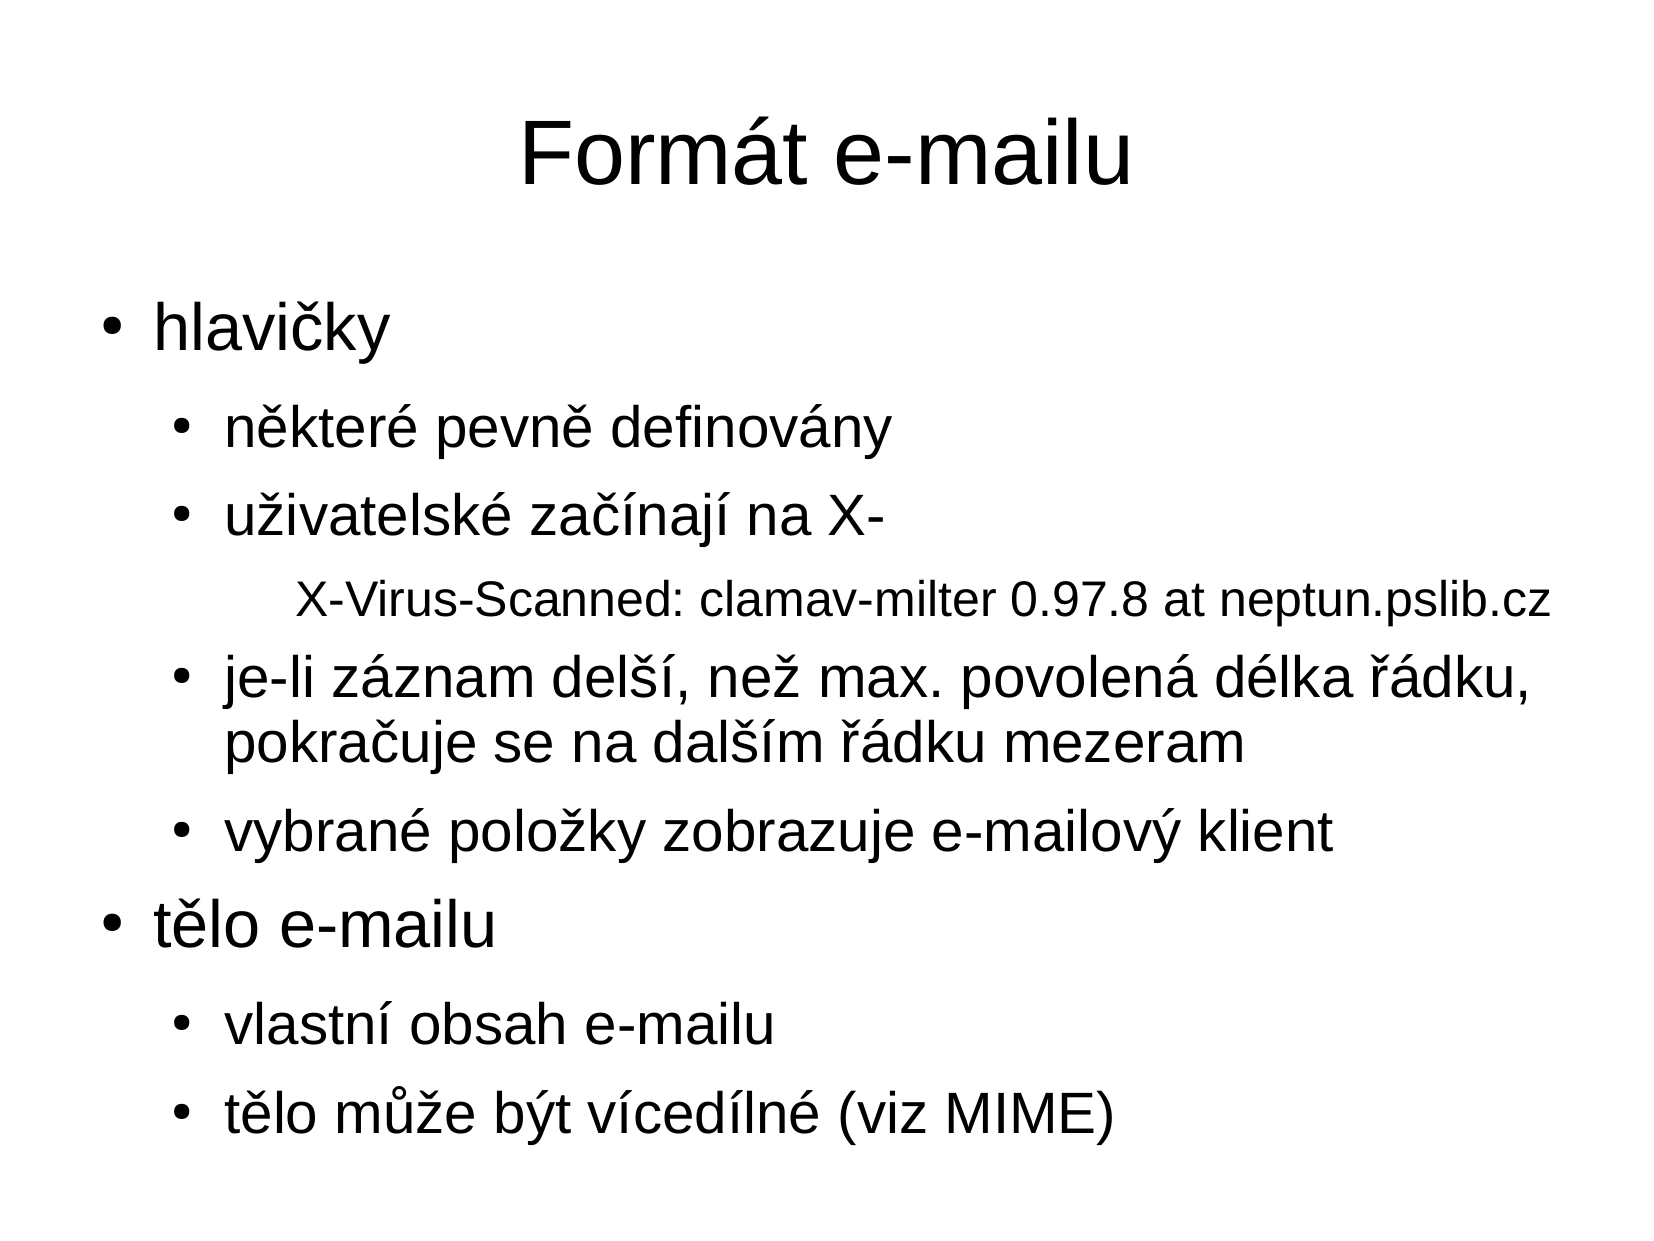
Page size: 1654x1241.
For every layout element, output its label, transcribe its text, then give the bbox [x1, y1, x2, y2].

title Formát e-mailu [82, 49, 1571, 257]
list hlavičky některé pevně definovány uživatelské začínají na X- X-Virus-Scanned: clamav-milter 0.97.8 at neptun.pslib.cz je-li záznam delší, než max. povolená délka řádku, pokračuje se na dalším řádku mezeram vybrané položky zobrazuje e-mailový klient tělo e-mailu vlastní obsah e-mailu tělo může být vícedílné (viz MIME) [82, 290, 1571, 1182]
